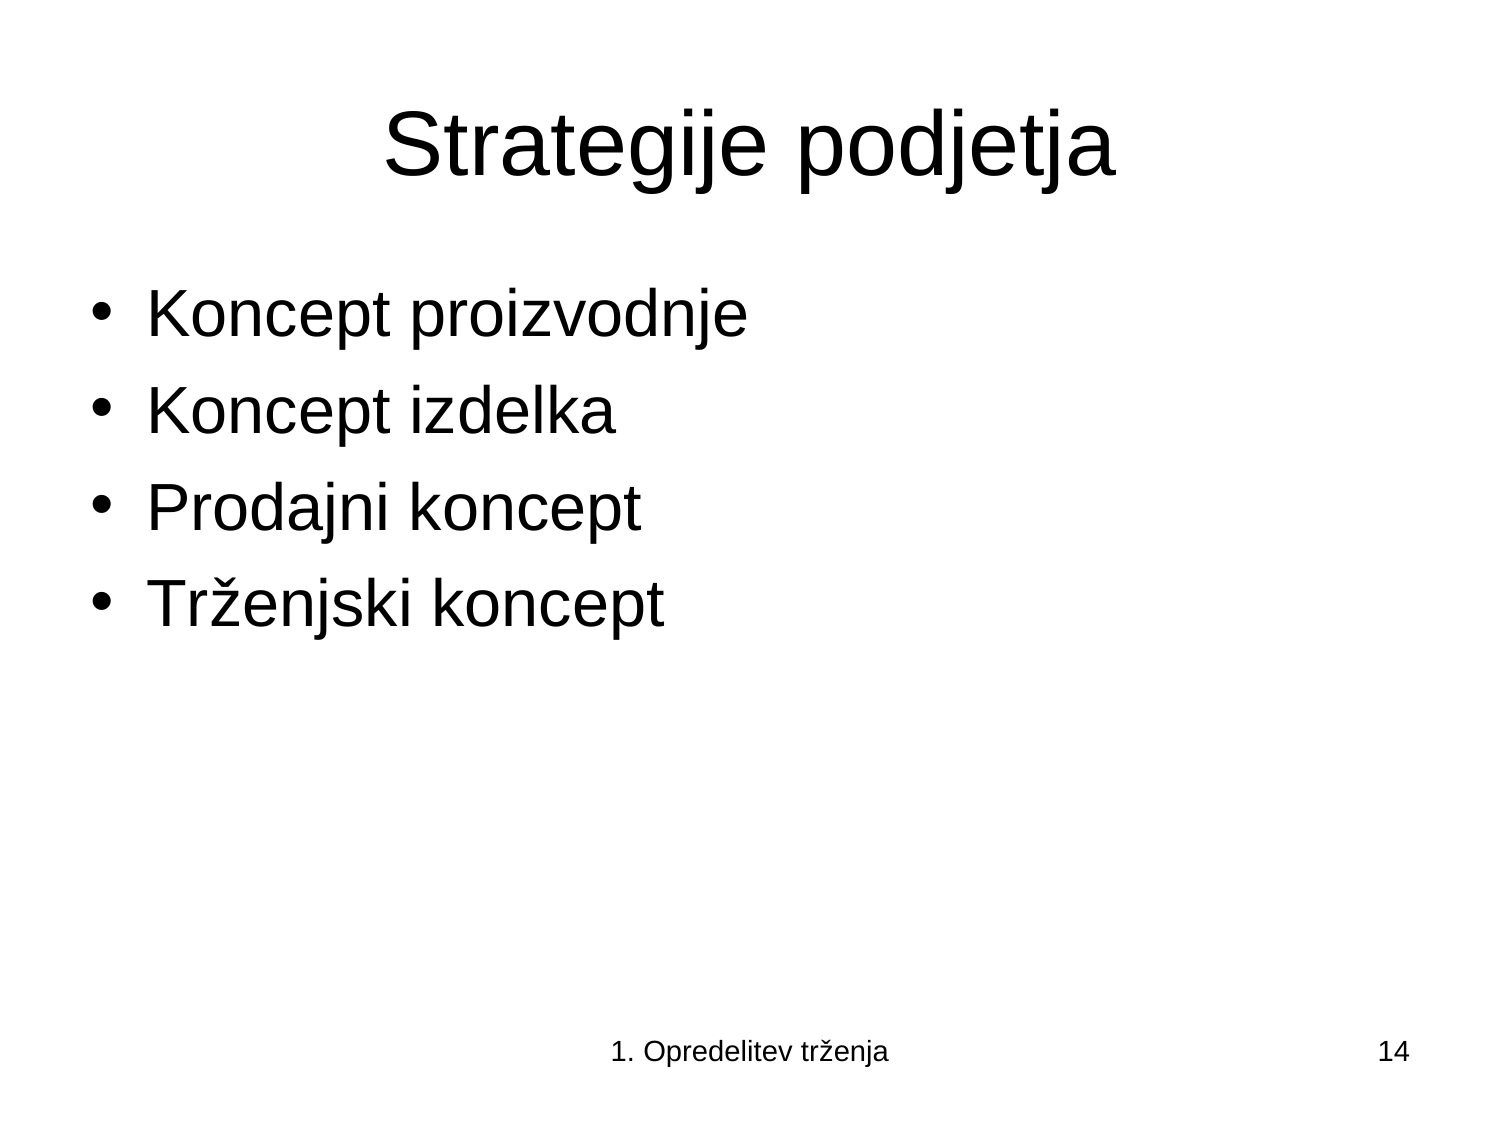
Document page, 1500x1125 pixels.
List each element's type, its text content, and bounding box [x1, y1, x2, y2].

text_box <number> [1074, 1024, 1426, 1103]
title Strategije podjetja [75, 45, 1426, 233]
list Koncept proizvodnje Koncept izdelka Prodajni koncept Trženjski koncept [75, 262, 1426, 1006]
text_box 1. Opredelitev trženja [512, 1024, 988, 1103]
